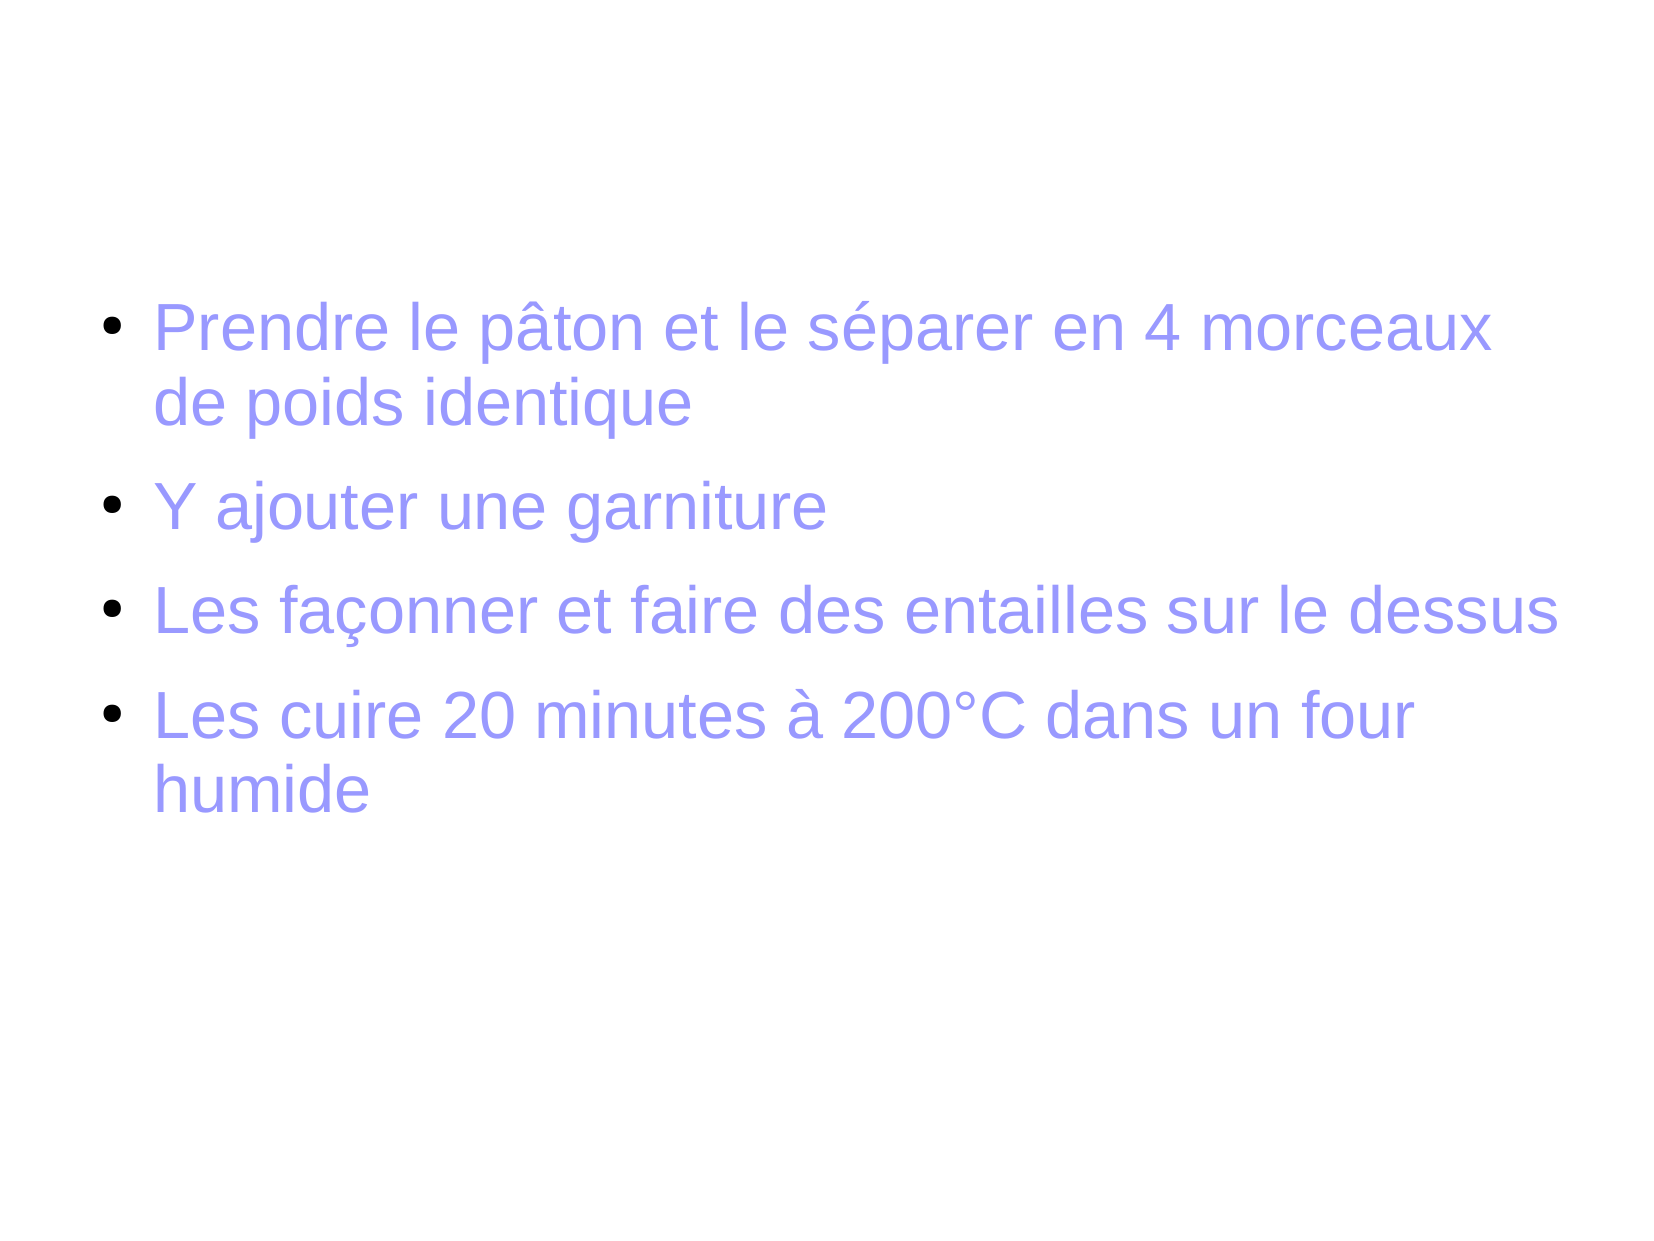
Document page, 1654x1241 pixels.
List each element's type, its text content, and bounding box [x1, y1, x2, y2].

list Prendre le pâton et le séparer en 4 morceaux de poids identique Y ajouter une garniture Les façonner et faire des entailles sur le dessus Les cuire 20 minutes à 200°C dans un four humide [82, 290, 1571, 1109]
